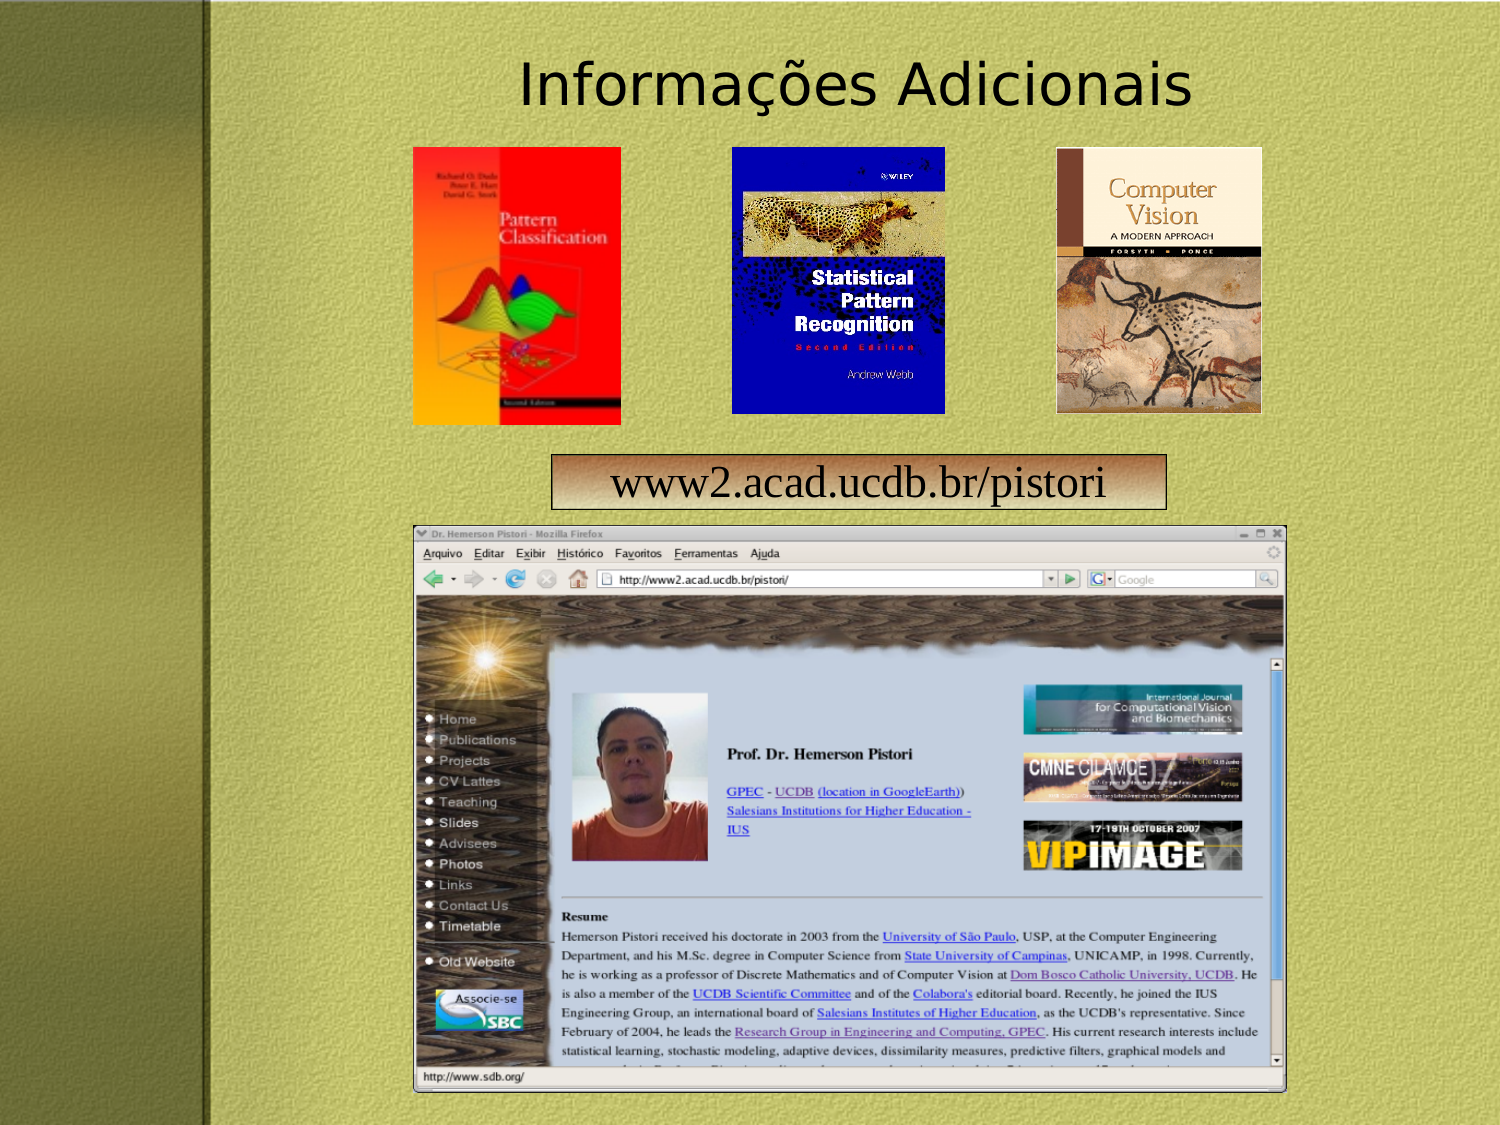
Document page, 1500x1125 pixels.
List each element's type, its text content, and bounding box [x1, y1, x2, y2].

title Informações Adicionais [206, 0, 1500, 180]
picture [0, 0, 1500, 1125]
text_box www2.acad.ucdb.br/pistori [551, 454, 1167, 510]
